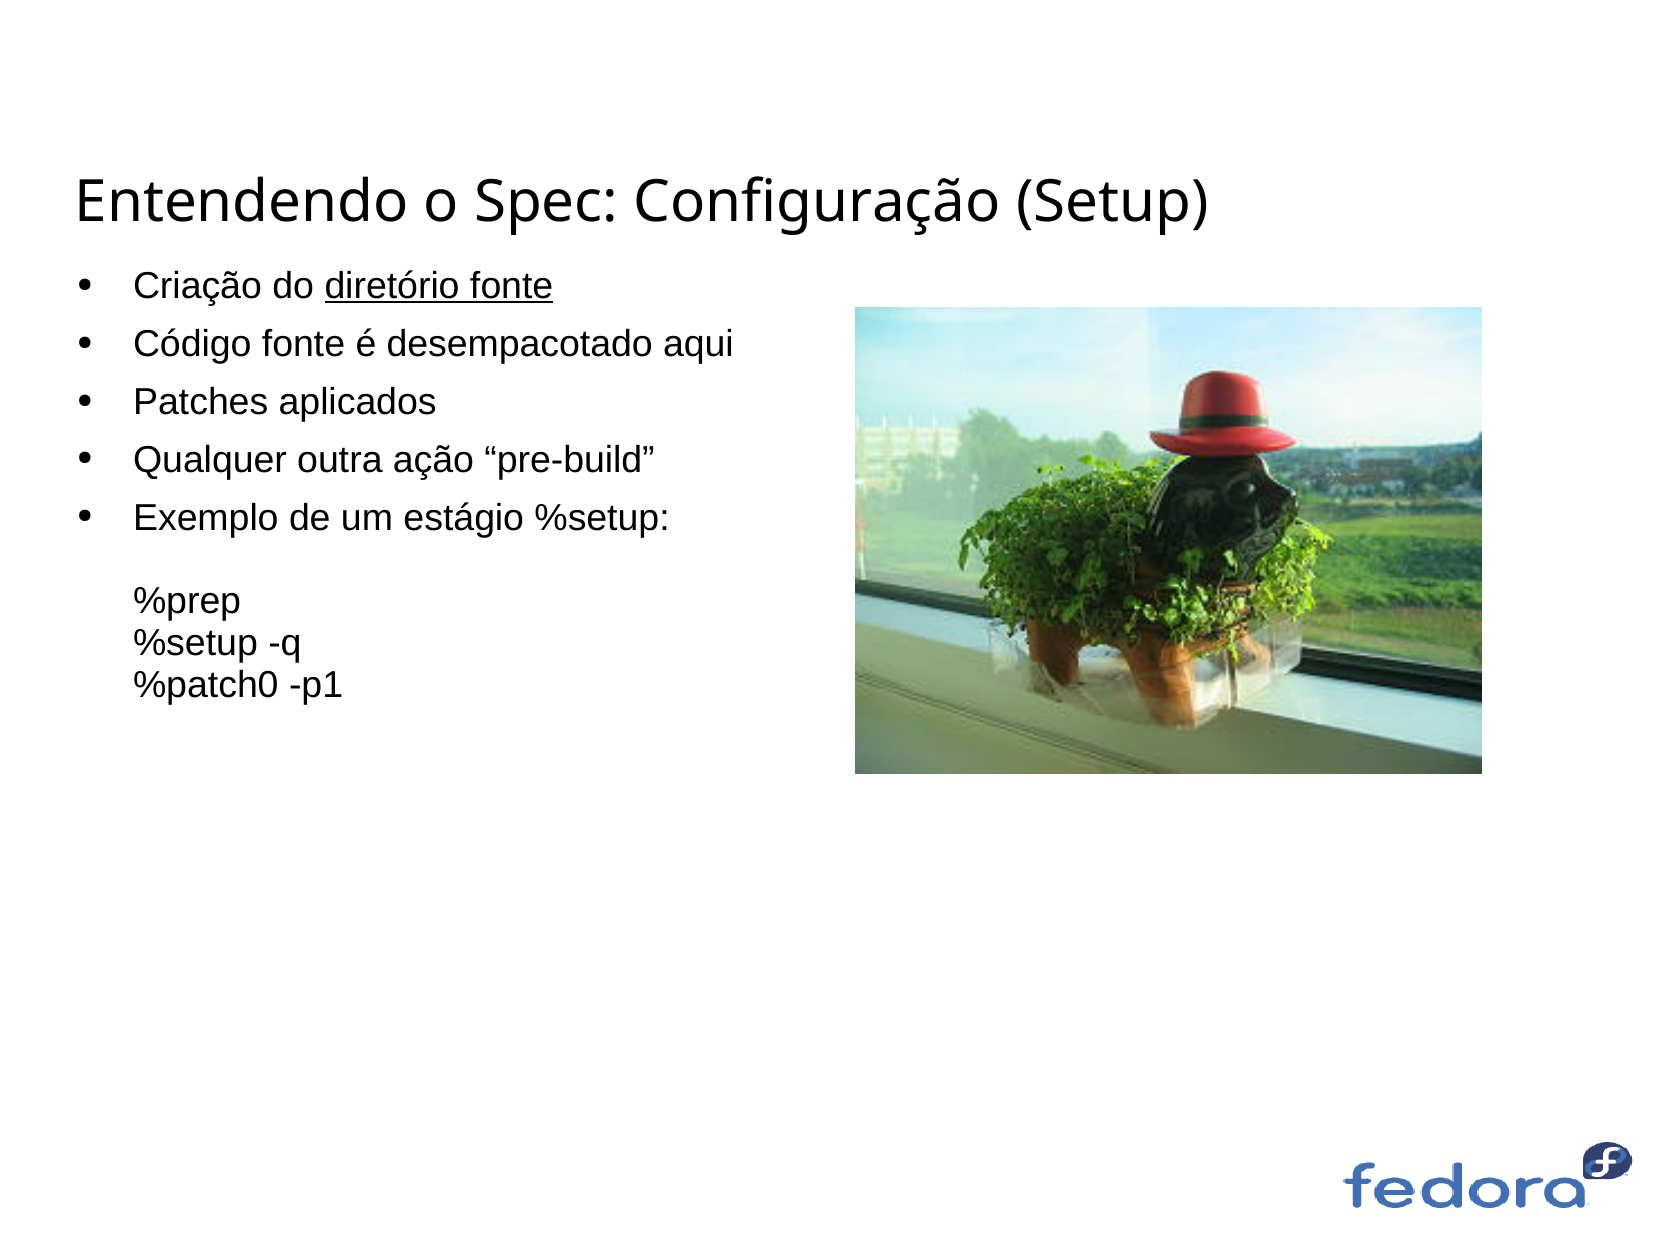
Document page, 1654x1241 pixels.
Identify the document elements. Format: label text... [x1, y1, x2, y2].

picture [1332, 1124, 1651, 1227]
picture [855, 307, 1482, 774]
list Criação do diretório fonte Código fonte é desempacotado aqui Patches aplicados Qualquer outra ação “pre-build” Exemplo de um estágio %setup: %prep %setup -q %patch0 -p1 [77, 264, 772, 1174]
title Entendendo o Spec: Configuração (Setup) [74, 140, 1506, 259]
